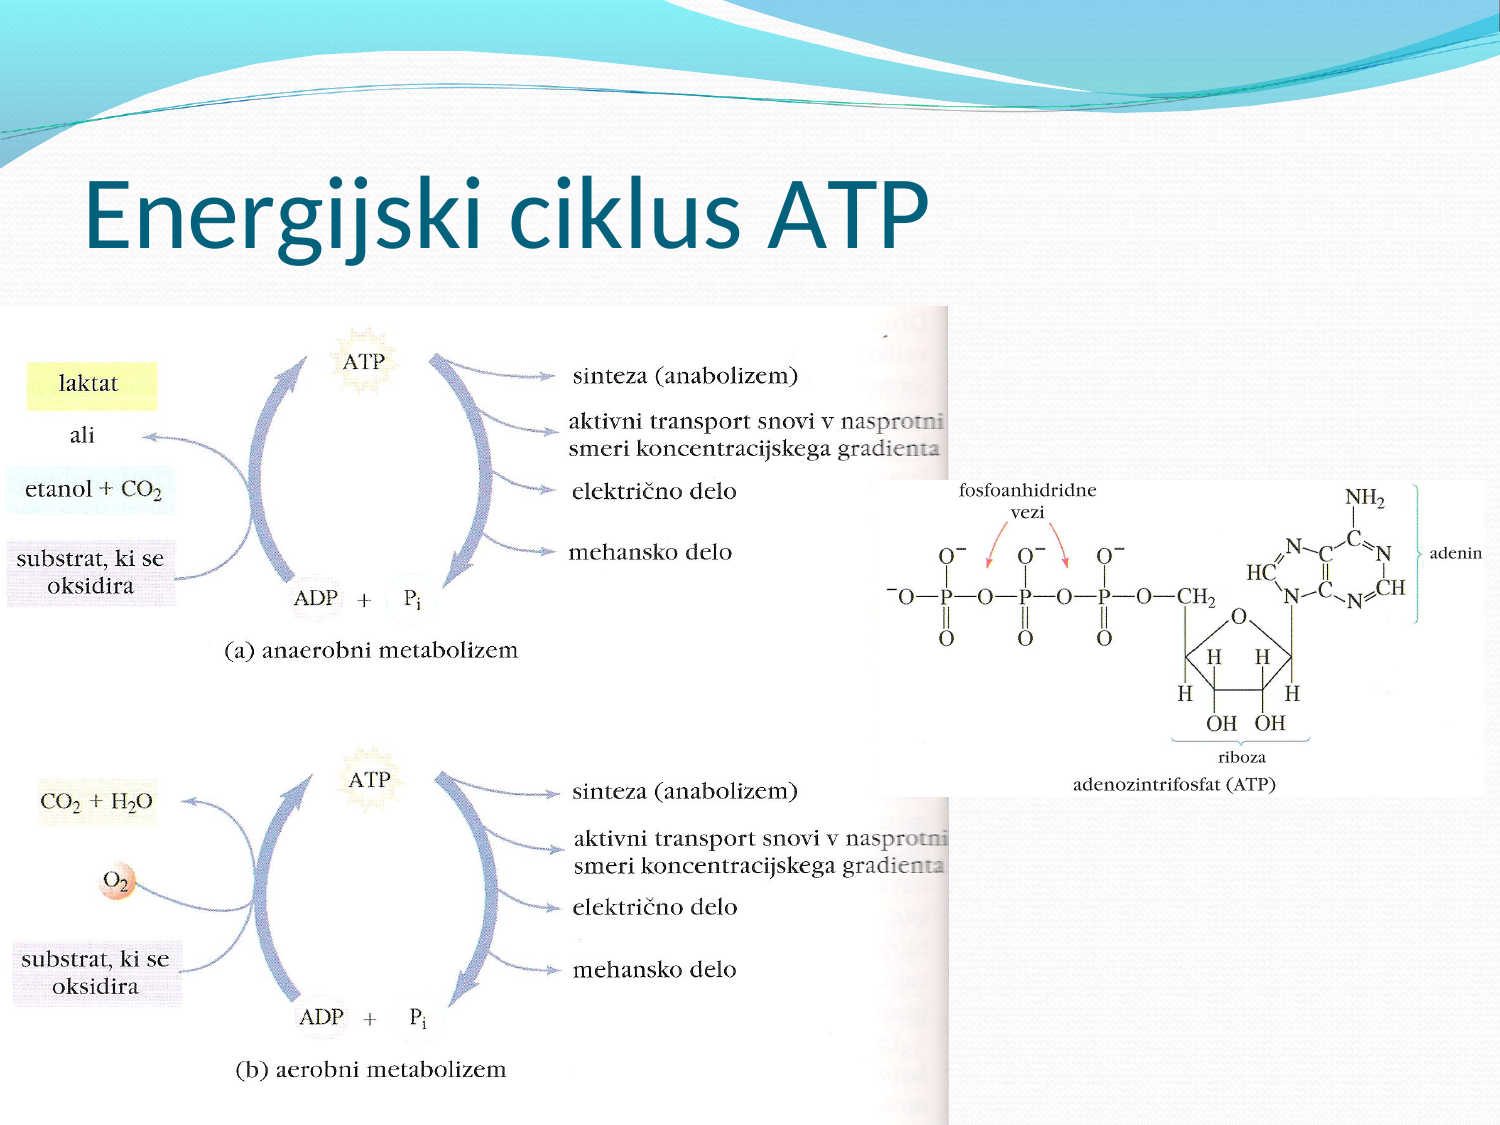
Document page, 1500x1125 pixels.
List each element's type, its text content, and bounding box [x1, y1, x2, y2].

picture [0, 0, 1500, 1125]
text_box [878, 480, 1485, 797]
title Energijski ciklus ATP [82, 81, 1433, 270]
